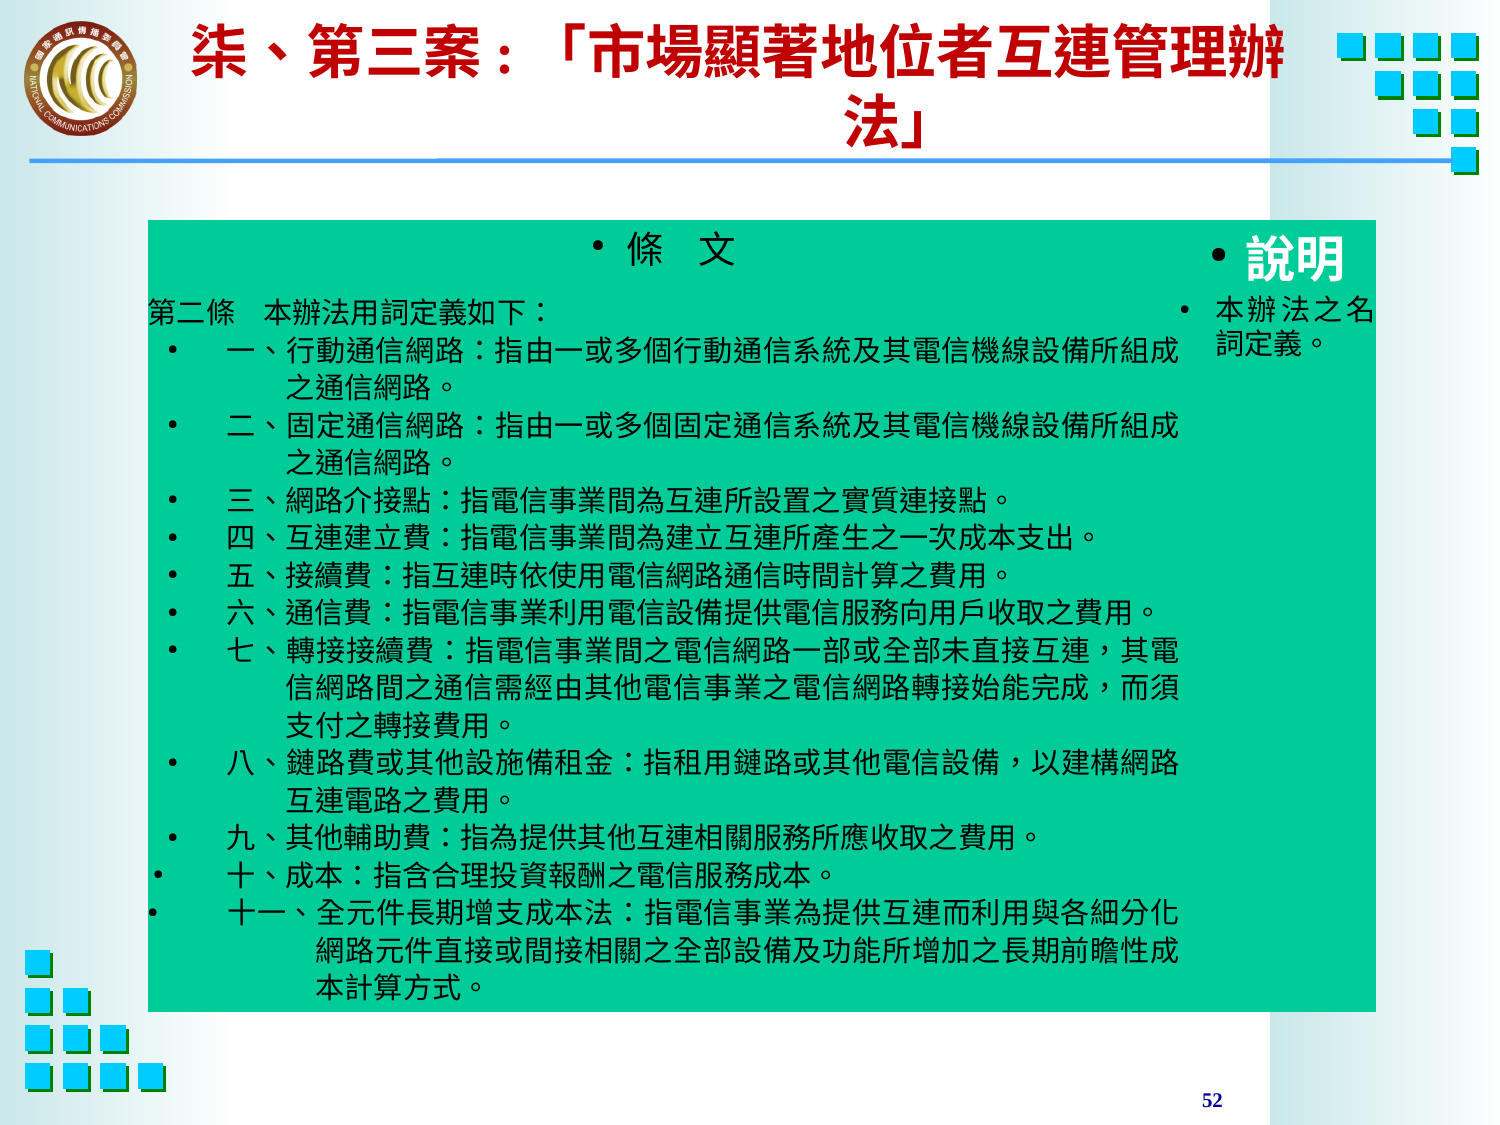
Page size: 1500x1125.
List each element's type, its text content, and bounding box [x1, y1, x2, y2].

table_cell 本辦法之名詞定義。 [1180, 293, 1376, 1012]
title 柒、第三案:「市場顯著地位者互連管理辦法」 [123, 7, 1353, 161]
table_header 說明 [1180, 220, 1376, 293]
table_header 條 文 [148, 220, 1180, 293]
table_cell 第二條 本辦法用詞定義如下： 一、行動通信網路：指由一或多個行動通信系統及其電信機線設備所組成之通信網路。 二、固定通信網路：指由一或多個固定通信系統及其電信機線設備所組成之通信網路。 三、網路介接點：指電信事業間為互連所設置之實質連接點。 四、互連建立費：指電信事業間為建立互連所產生之一次成本支出。 五、接續費：指互連時依使用電信網路通信時間計算之費用。 六、通信費：指電信事業利用電信設備提供電信服務向用戶收取之費用。 七、轉接接續費：指電信事業間之電信網路一部或全部未直接互連，其電信網路間之通信需經由其他電信事業之電信網路轉接始能完成，而須支付之轉接費用。 八、鏈路費或其他設施備租金：指租用鏈路或其他電信設備，以建構網路互連電路之費用。 九、其他輔助費：指為提供其他互連相關服務所應收取之費用。 十、成本：指含合理投資報酬之電信服務成本。 十一、全元件長期增支成本法：指電信事業為提供互連而利用與各細分化網路元件直接或間接相關之全部設備及功能所增加之長期前瞻性成本計算方式。 [148, 293, 1180, 1012]
